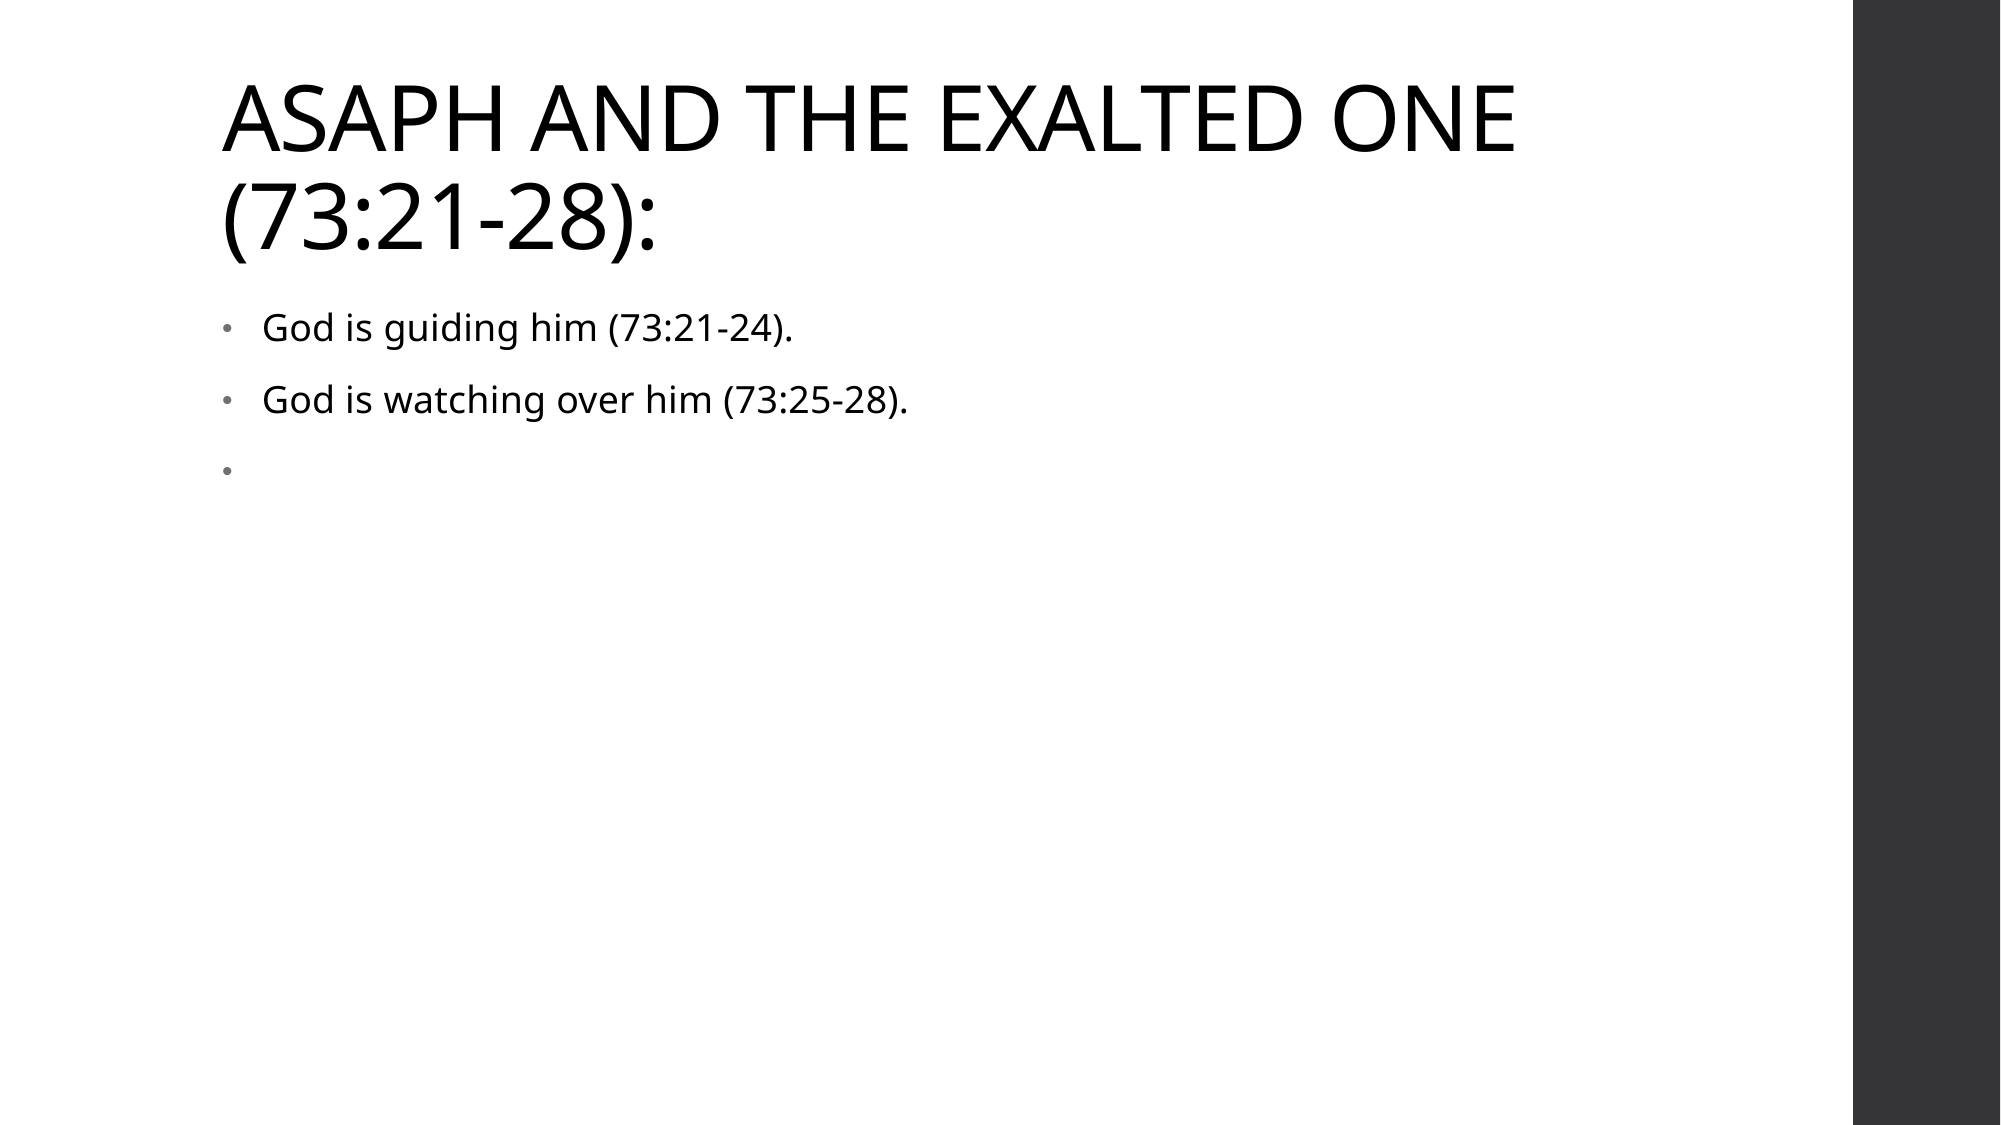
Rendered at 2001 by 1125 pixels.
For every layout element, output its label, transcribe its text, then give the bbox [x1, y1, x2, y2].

title ASAPH AND THE EXALTED ONE (73:21-28): [206, 60, 1797, 278]
list God is guiding him (73:21-24). God is watching over him (73:25-28). [206, 299, 1617, 1014]
